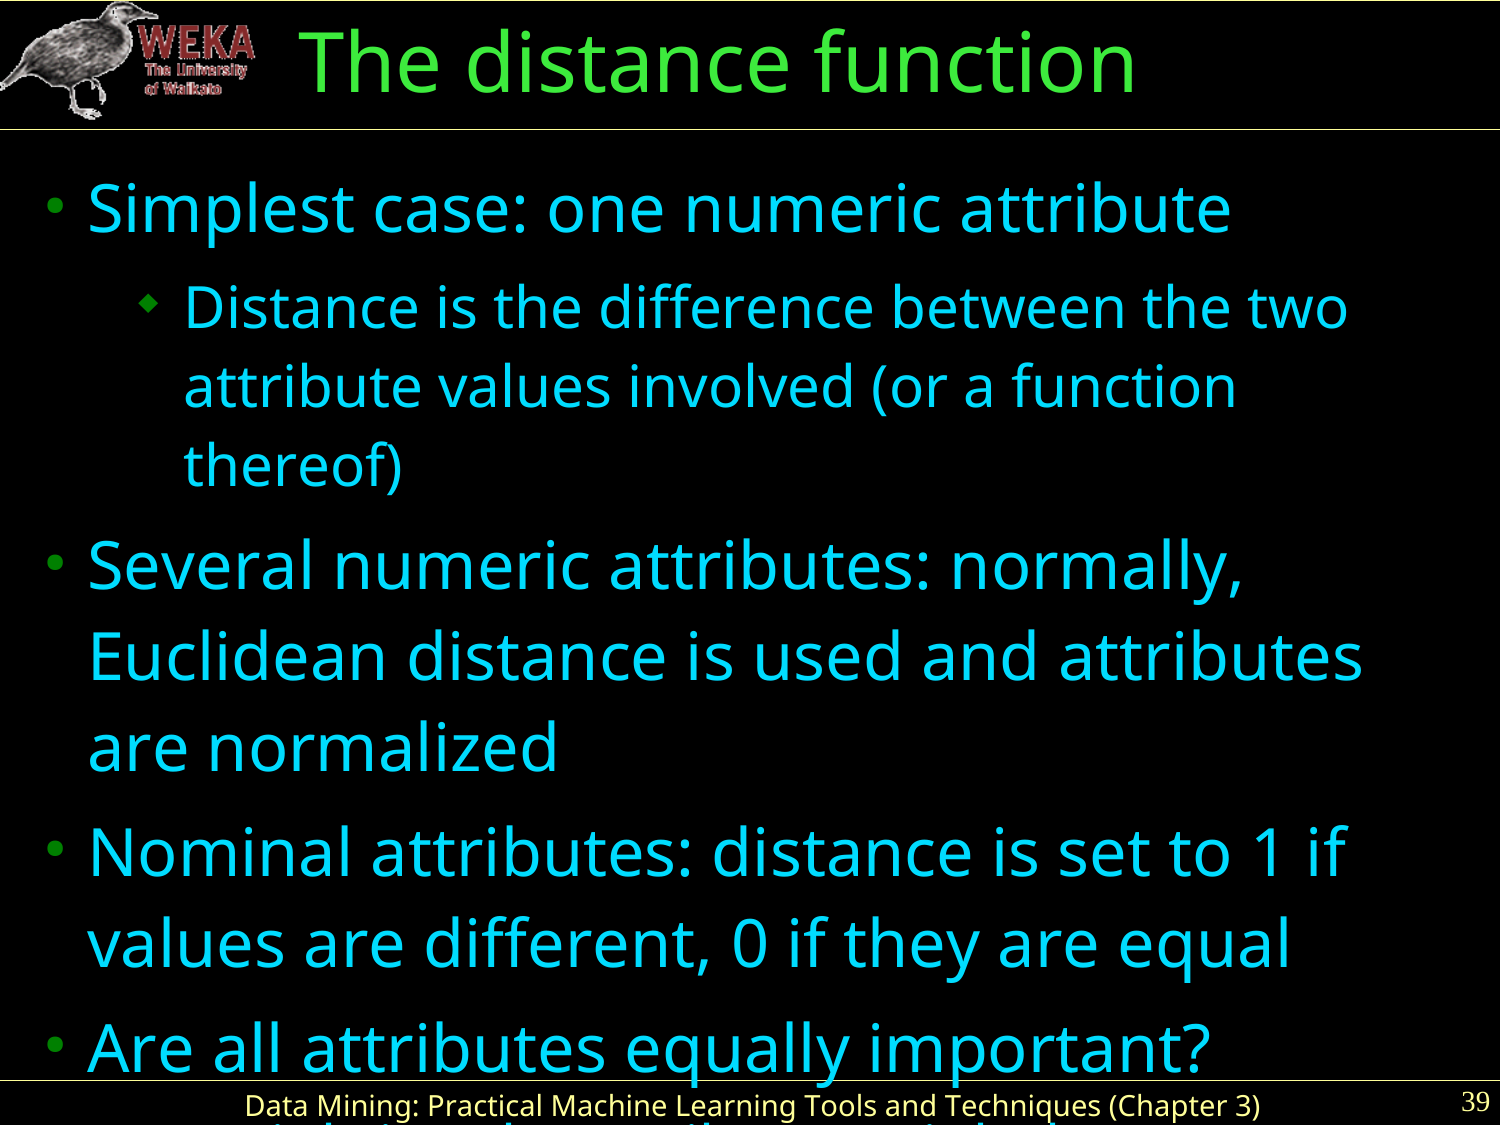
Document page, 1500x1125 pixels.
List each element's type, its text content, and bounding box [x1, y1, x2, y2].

picture [0, 1, 266, 129]
list Simplest case: one numeric attribute Distance is the difference between the two attribute values involved (or a function thereof) Several numeric attributes: normally, Euclidean distance is used and attributes are normalized Nominal attributes: distance is set to 1 if values are different, 0 if they are equal Are all attributes equally important? Weighting the attributes might be necessary [29, 154, 1477, 881]
title The distance function [283, 0, 1500, 148]
